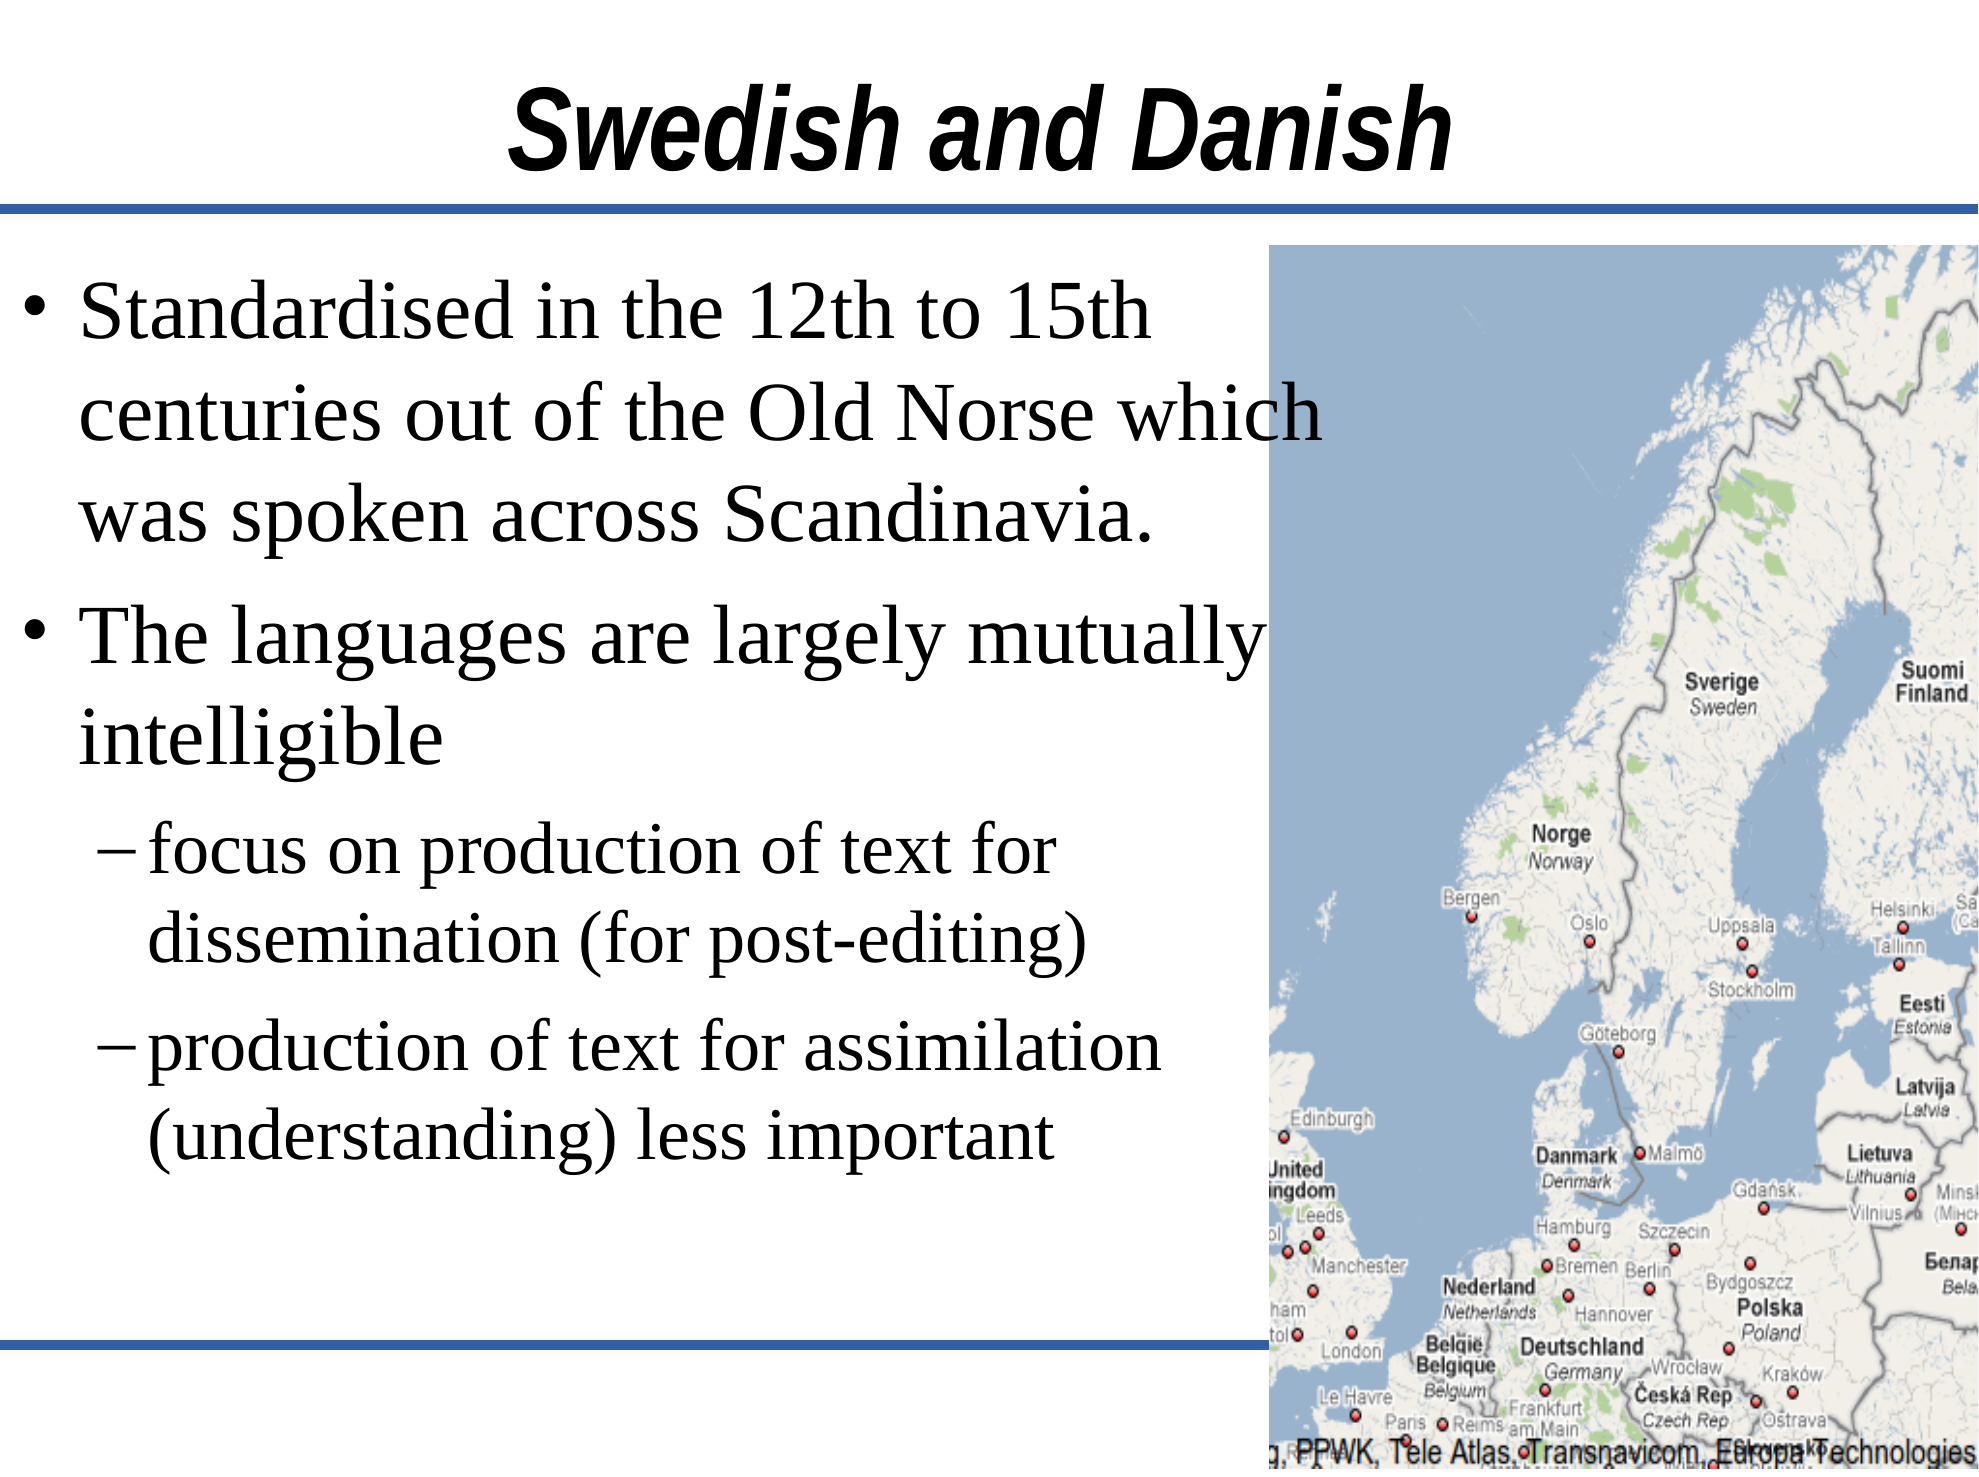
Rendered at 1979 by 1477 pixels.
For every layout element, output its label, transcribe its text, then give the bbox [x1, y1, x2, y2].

list Standardised in the 12th to 15th centuries out of the Old Norse which was spoken across Scandinavia. The languages are largely mutually intelligible focus on production of text for dissemination (for post-editing) production of text for assimilation (understanding) less important [4, 246, 1388, 1477]
picture [1269, 245, 1979, 1469]
title Swedish and Danish [91, 0, 1873, 246]
